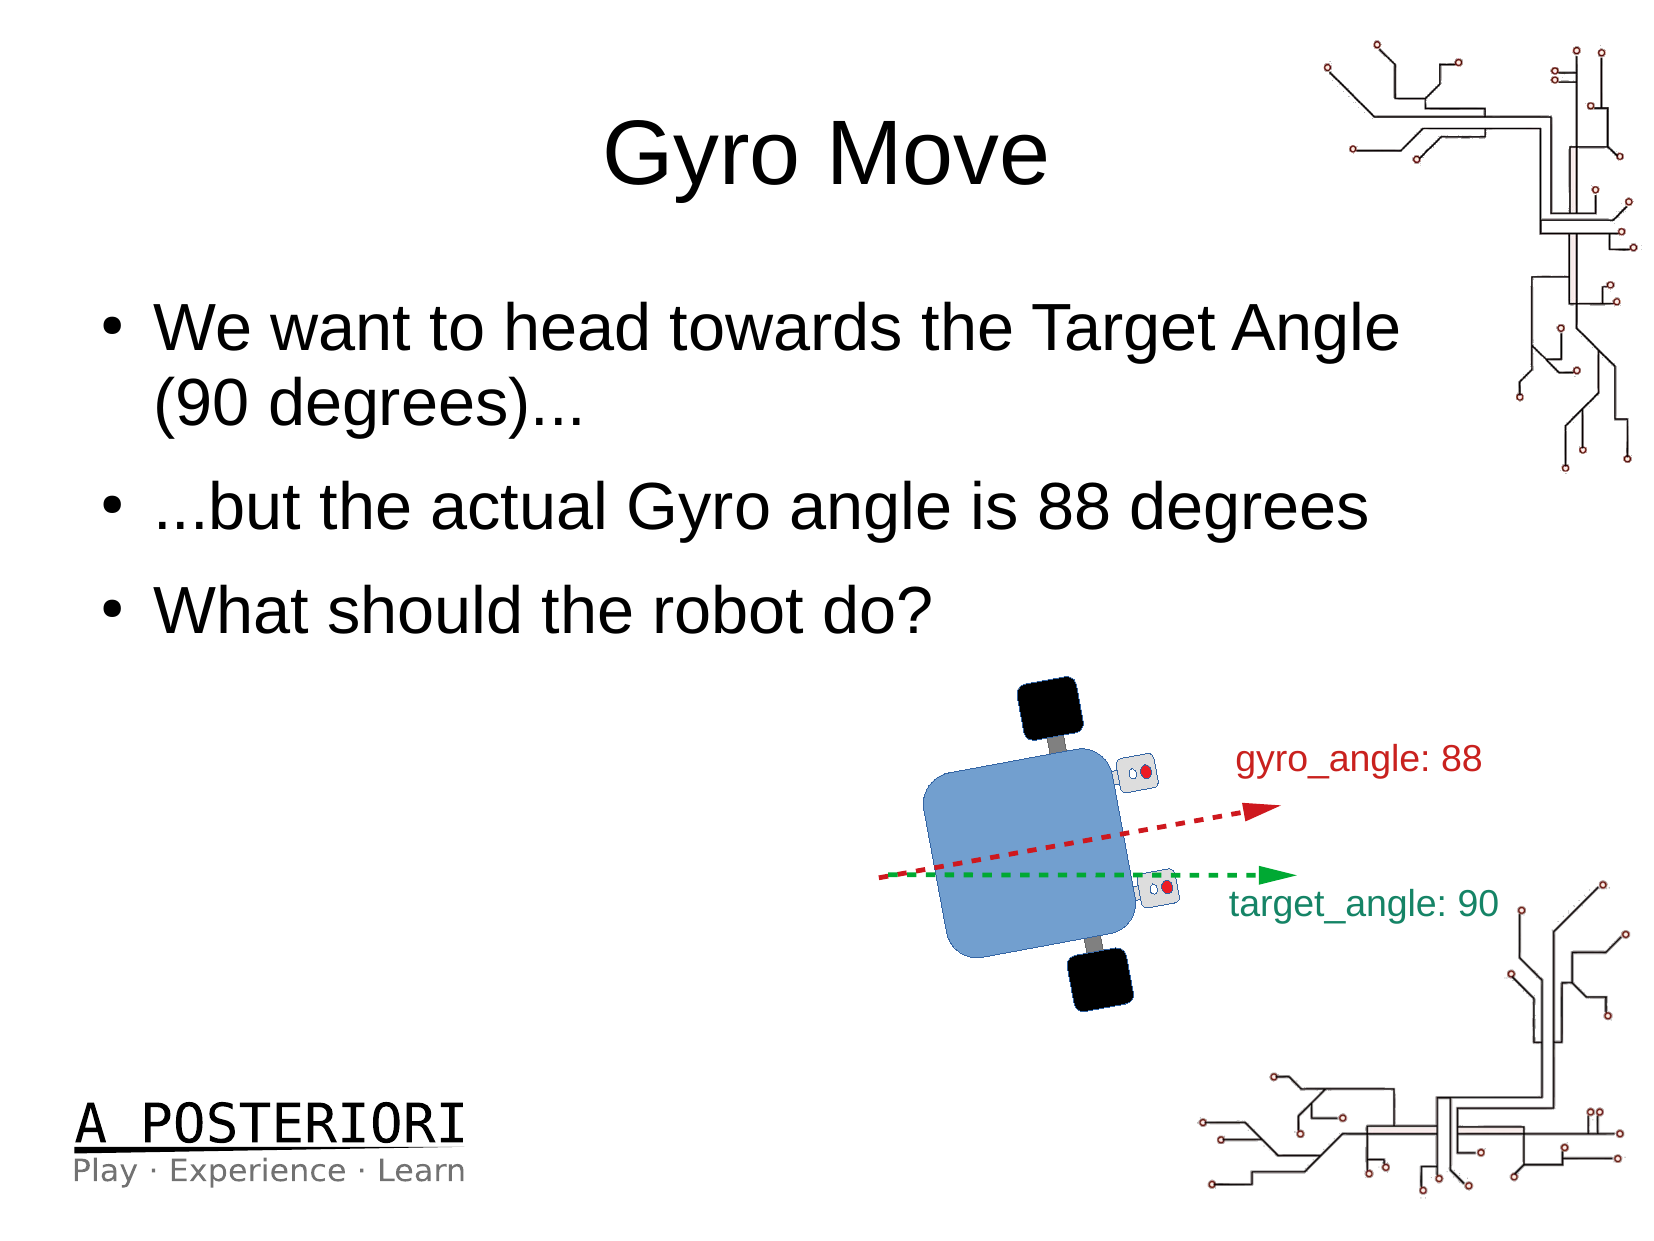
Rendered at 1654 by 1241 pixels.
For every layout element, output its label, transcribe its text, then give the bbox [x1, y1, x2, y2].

picture [1305, 35, 1643, 495]
text_box [923, 676, 1180, 1012]
text_box gyro_angle: 88 [1220, 730, 1498, 788]
list We want to head towards the Target Angle (90 degrees)... ...but the actual Gyro angle is 88 degrees What should the robot do? [82, 290, 1441, 1010]
title Gyro Move [82, 49, 1571, 257]
picture [1177, 863, 1635, 1200]
text_box target_angle: 90 [1214, 875, 1515, 933]
